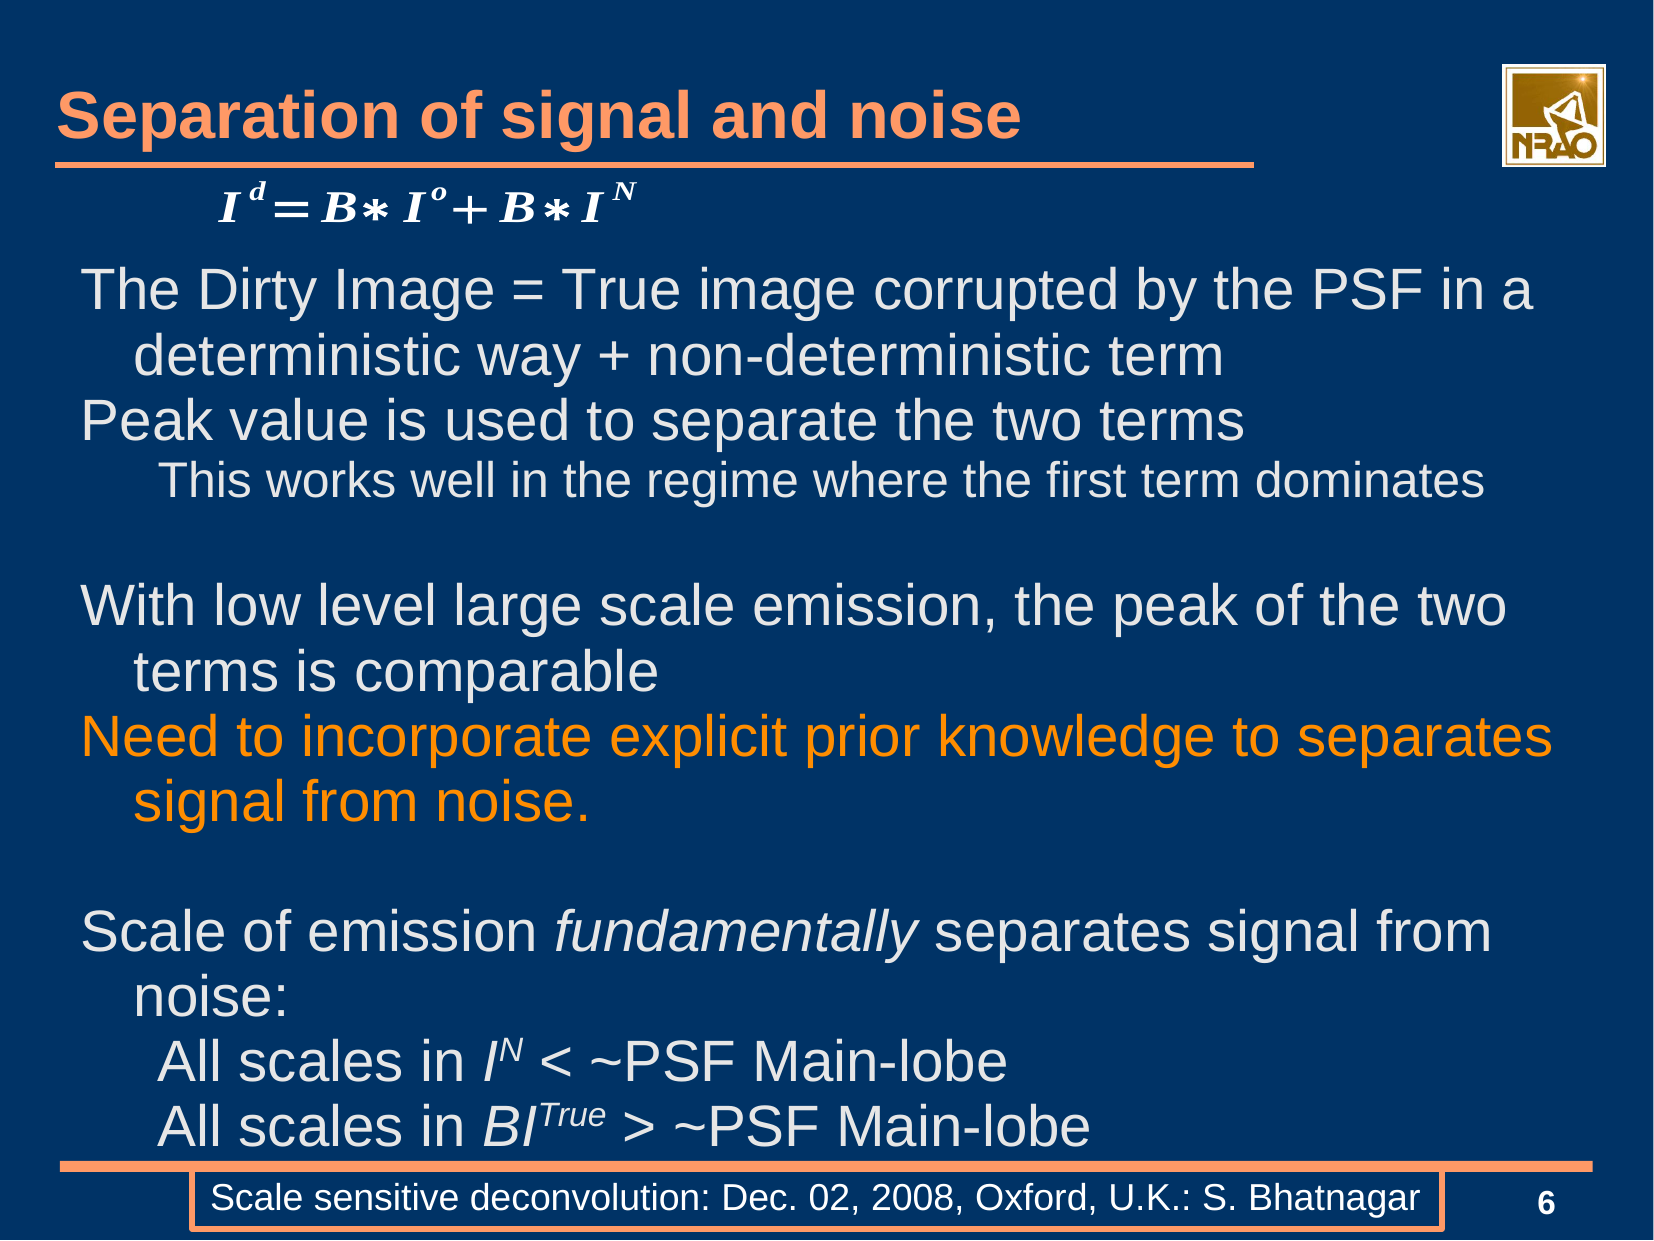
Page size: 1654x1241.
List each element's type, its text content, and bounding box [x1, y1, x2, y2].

list The Dirty Image = True image corrupted by the PSF in a deterministic way + non-deterministic term Peak value is used to separate the two terms This works well in the regime where the first term dominates With low level large scale emission, the peak of the two terms is comparable Need to incorporate explicit prior knowledge to separates signal from noise. Scale of emission fundamentally separates signal from noise: All scales in IN < ~PSF Main-lobe All scales in BITrue > ~PSF Main-lobe [63, 192, 1601, 1163]
title Separation of signal and noise [56, 71, 1489, 161]
picture [1502, 64, 1606, 167]
chart [201, 168, 648, 238]
